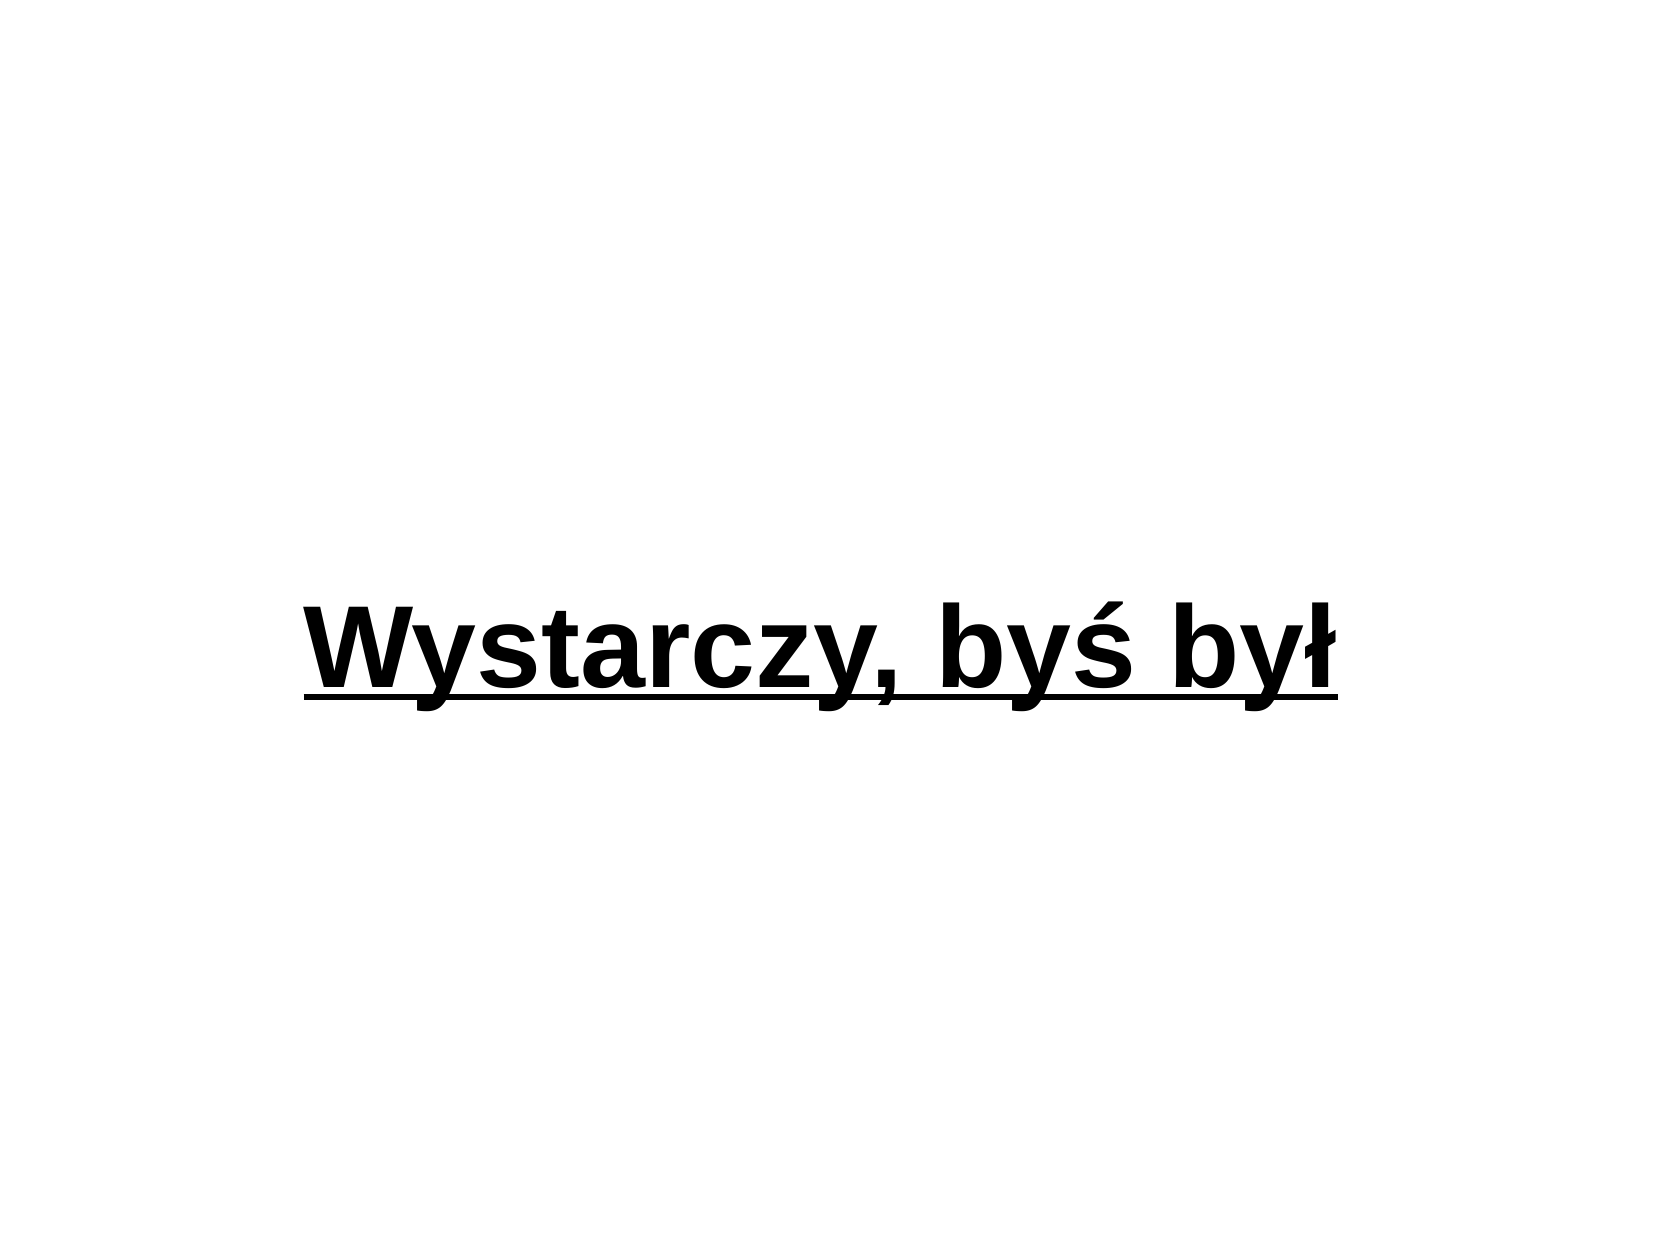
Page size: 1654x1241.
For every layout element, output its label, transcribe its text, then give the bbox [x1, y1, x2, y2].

subtitle Wystarczy, byś był [0, 0, 1642, 1229]
